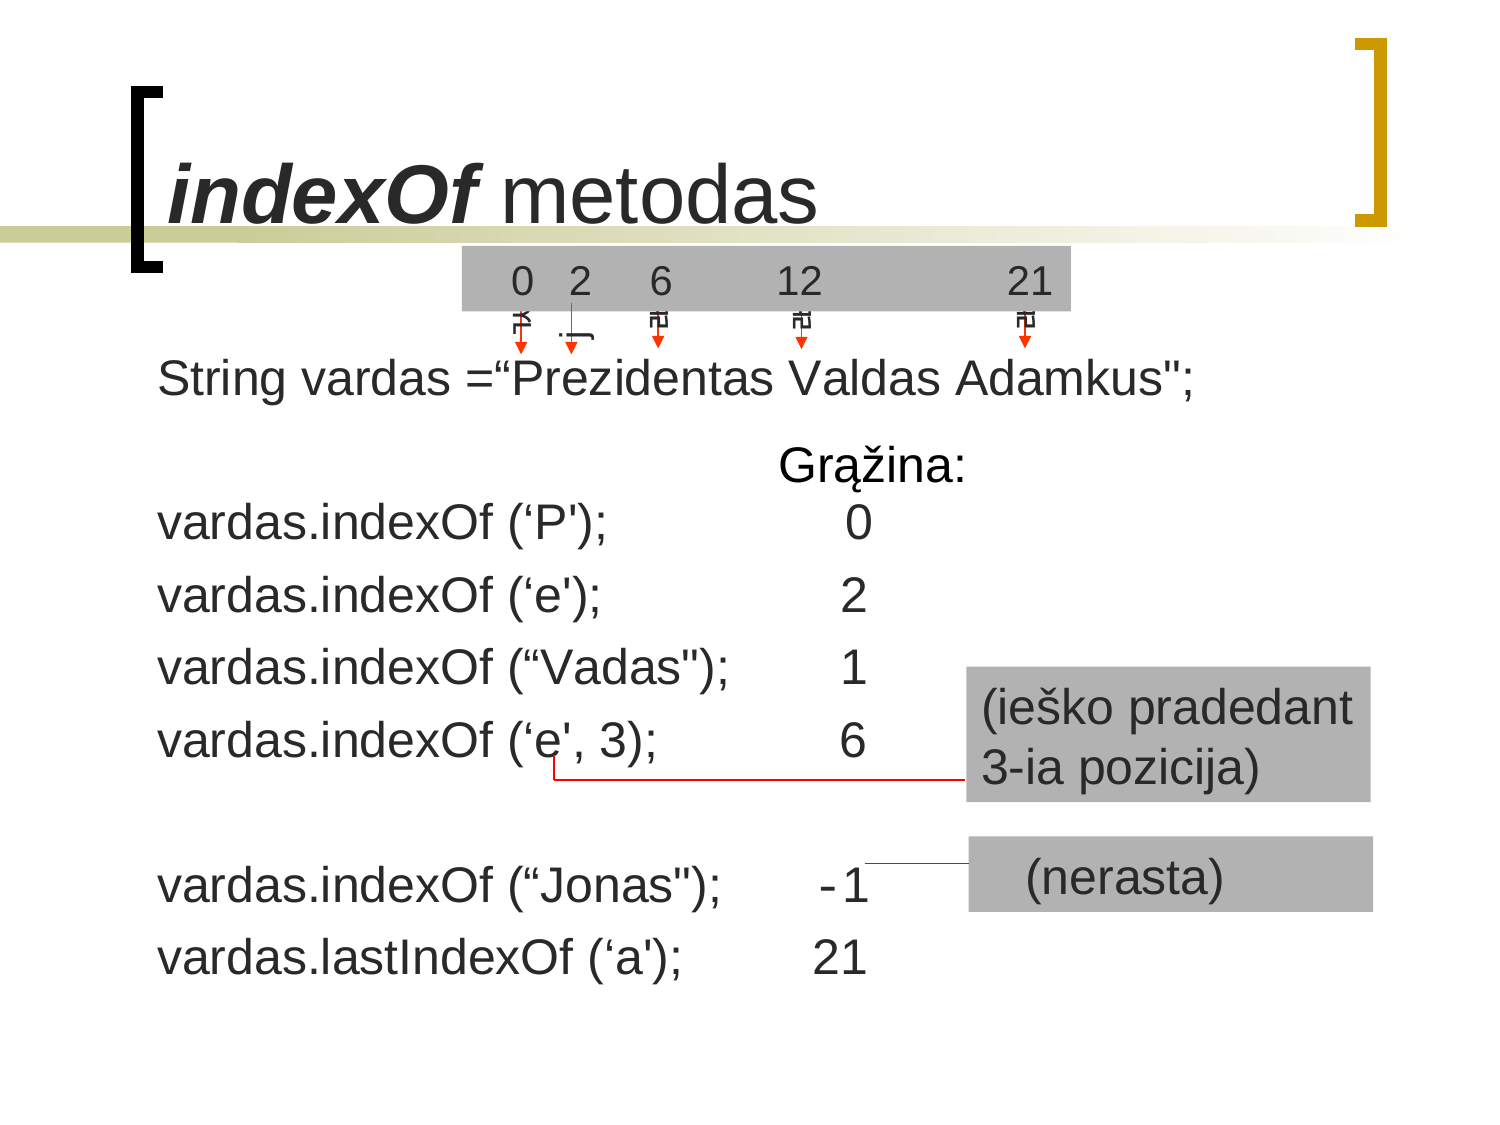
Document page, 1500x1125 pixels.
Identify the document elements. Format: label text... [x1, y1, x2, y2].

text_box (nerasta) [968, 836, 1374, 912]
text_box Grąžina: [763, 424, 1007, 501]
text_box 0 2 6 12 21 [461, 245, 1071, 312]
list String vardas =“Prezidentas Valdas Adamkus"; vardas.indexOf (‘P'); 0 vardas.indexOf (‘e'); 2 vardas.indexOf (“Vadas"); 1 vardas.indexOf (‘e', 3); 6 vardas.indexOf (“Jonas"); -1 vardas.lastIndexOf (‘a'); 21 [142, 337, 1418, 1125]
text_box (ieško pradedant 3-ia pozicija) [966, 666, 1371, 803]
title indexOf metodas [152, 15, 1328, 248]
